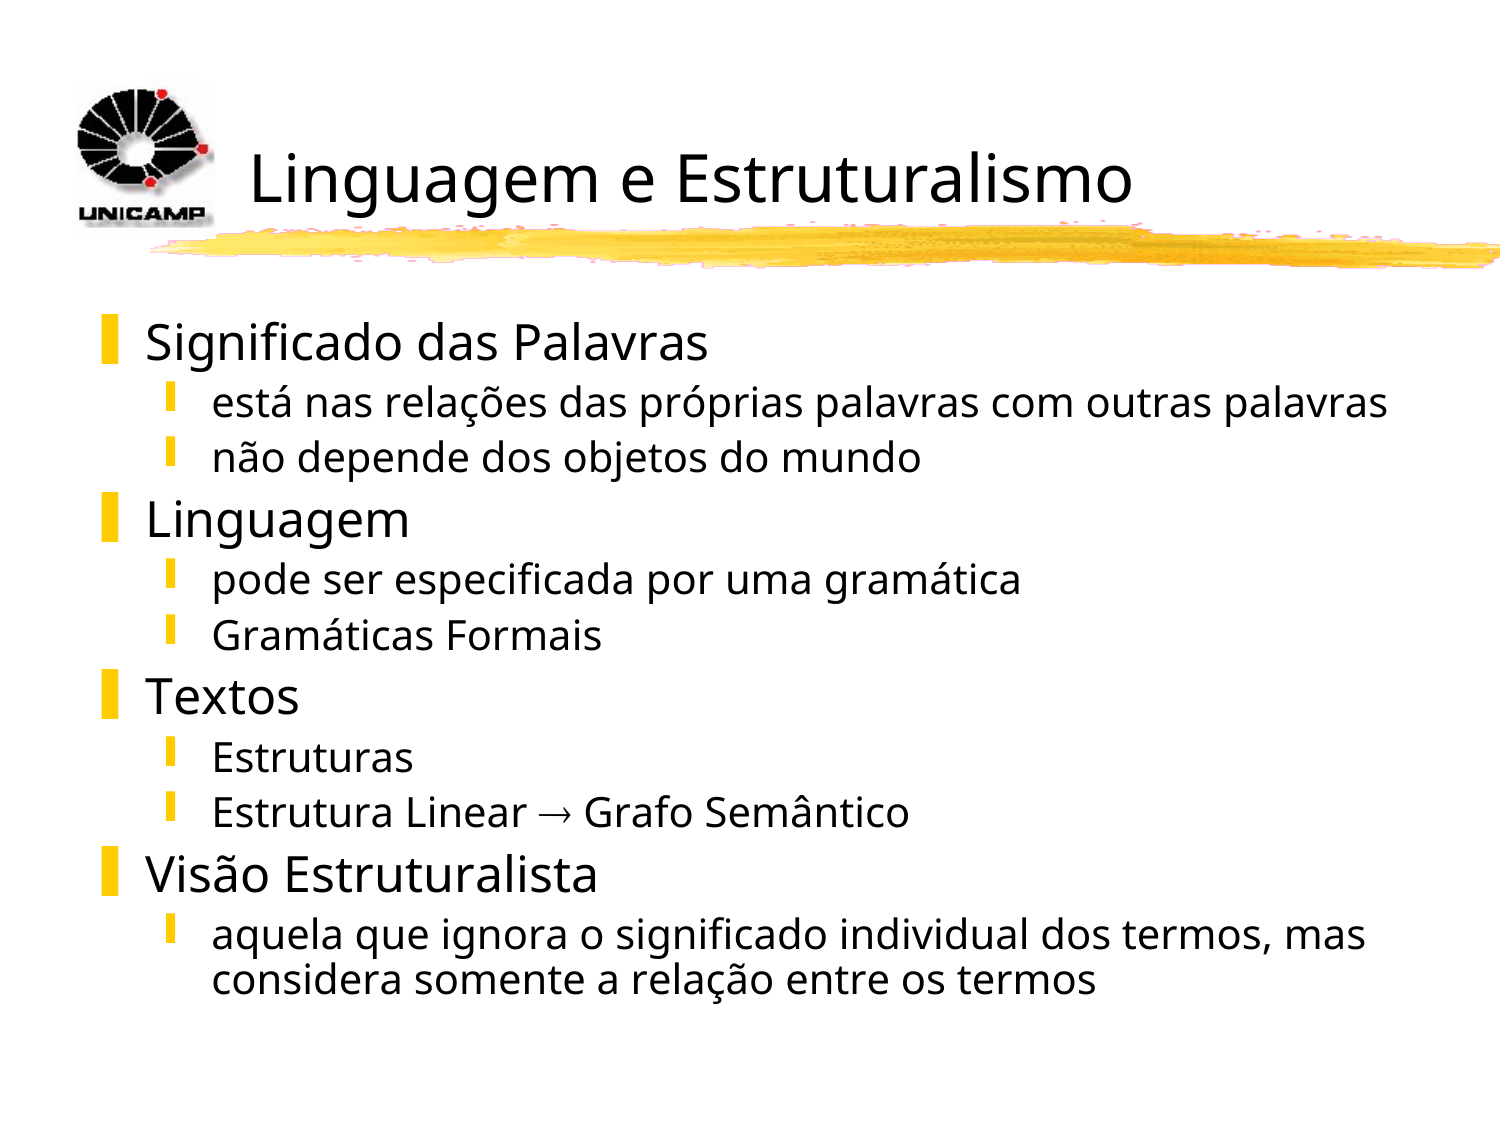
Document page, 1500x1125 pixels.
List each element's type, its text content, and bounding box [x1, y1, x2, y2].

title Linguagem e Estruturalismo [233, 37, 1434, 225]
list Significado das Palavras está nas relações das próprias palavras com outras palavras não depende dos objetos do mundo Linguagem pode ser especificada por uma gramática Gramáticas Formais Textos Estruturas Estrutura Linear  Grafo Semântico Visão Estruturalista aquela que ignora o significado individual dos termos, mas considera somente a relação entre os termos [74, 309, 1417, 1056]
picture [75, 74, 1500, 279]
